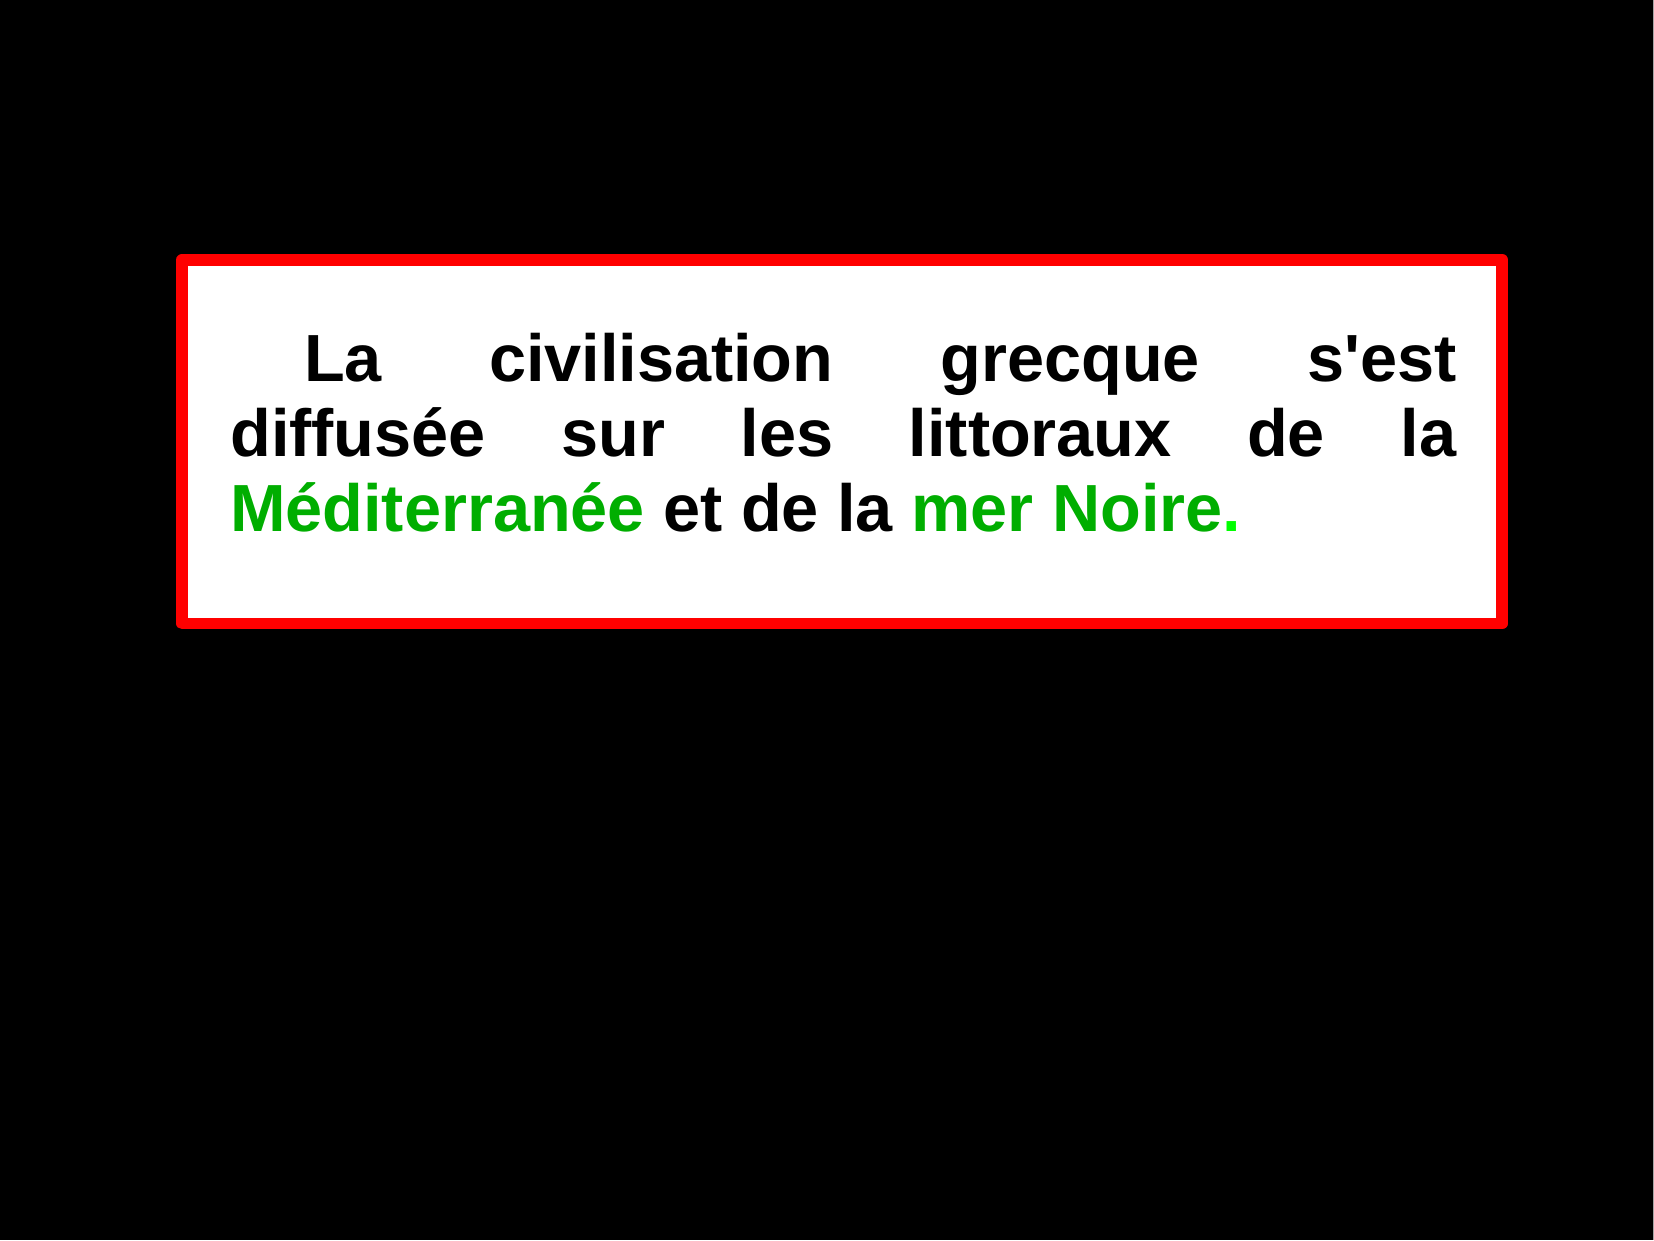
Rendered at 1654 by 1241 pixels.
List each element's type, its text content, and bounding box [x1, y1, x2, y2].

text_box [182, 259, 1503, 624]
text_box La civilisation grecque s'est diffusée sur les littoraux de la Méditerranée et de la mer Noire. [215, 314, 1472, 553]
